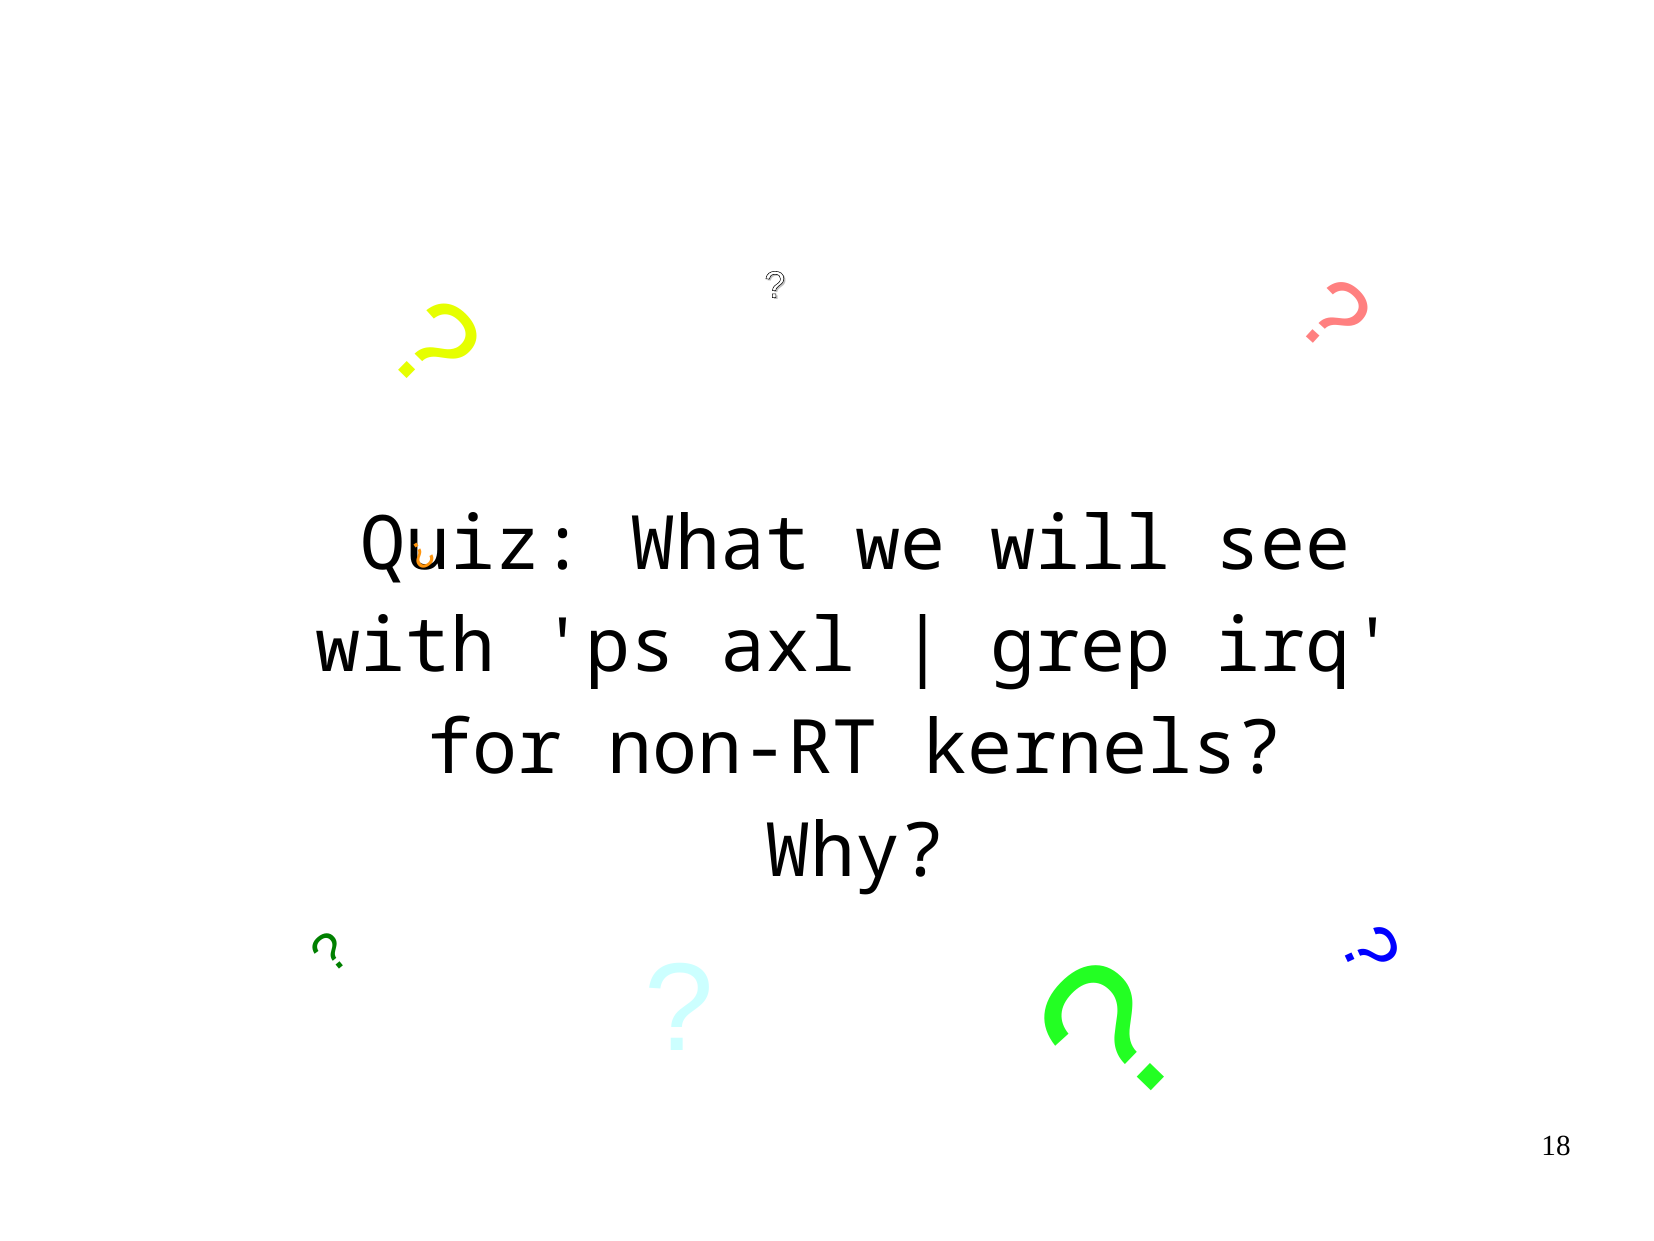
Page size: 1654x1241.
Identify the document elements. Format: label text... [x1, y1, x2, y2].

text_box ? [1310, 896, 1431, 1003]
text_box ? [975, 900, 1246, 1168]
text_box ? [282, 904, 378, 1001]
text_box ? [1260, 240, 1409, 391]
text_box ? [385, 516, 460, 593]
text_box ? [630, 930, 730, 1085]
list Quiz: What we will see with 'ps axl | grep irq' for non-RT kernels? Why? [285, 488, 1426, 751]
text_box ? [749, 256, 801, 313]
text_box ? [345, 255, 525, 435]
